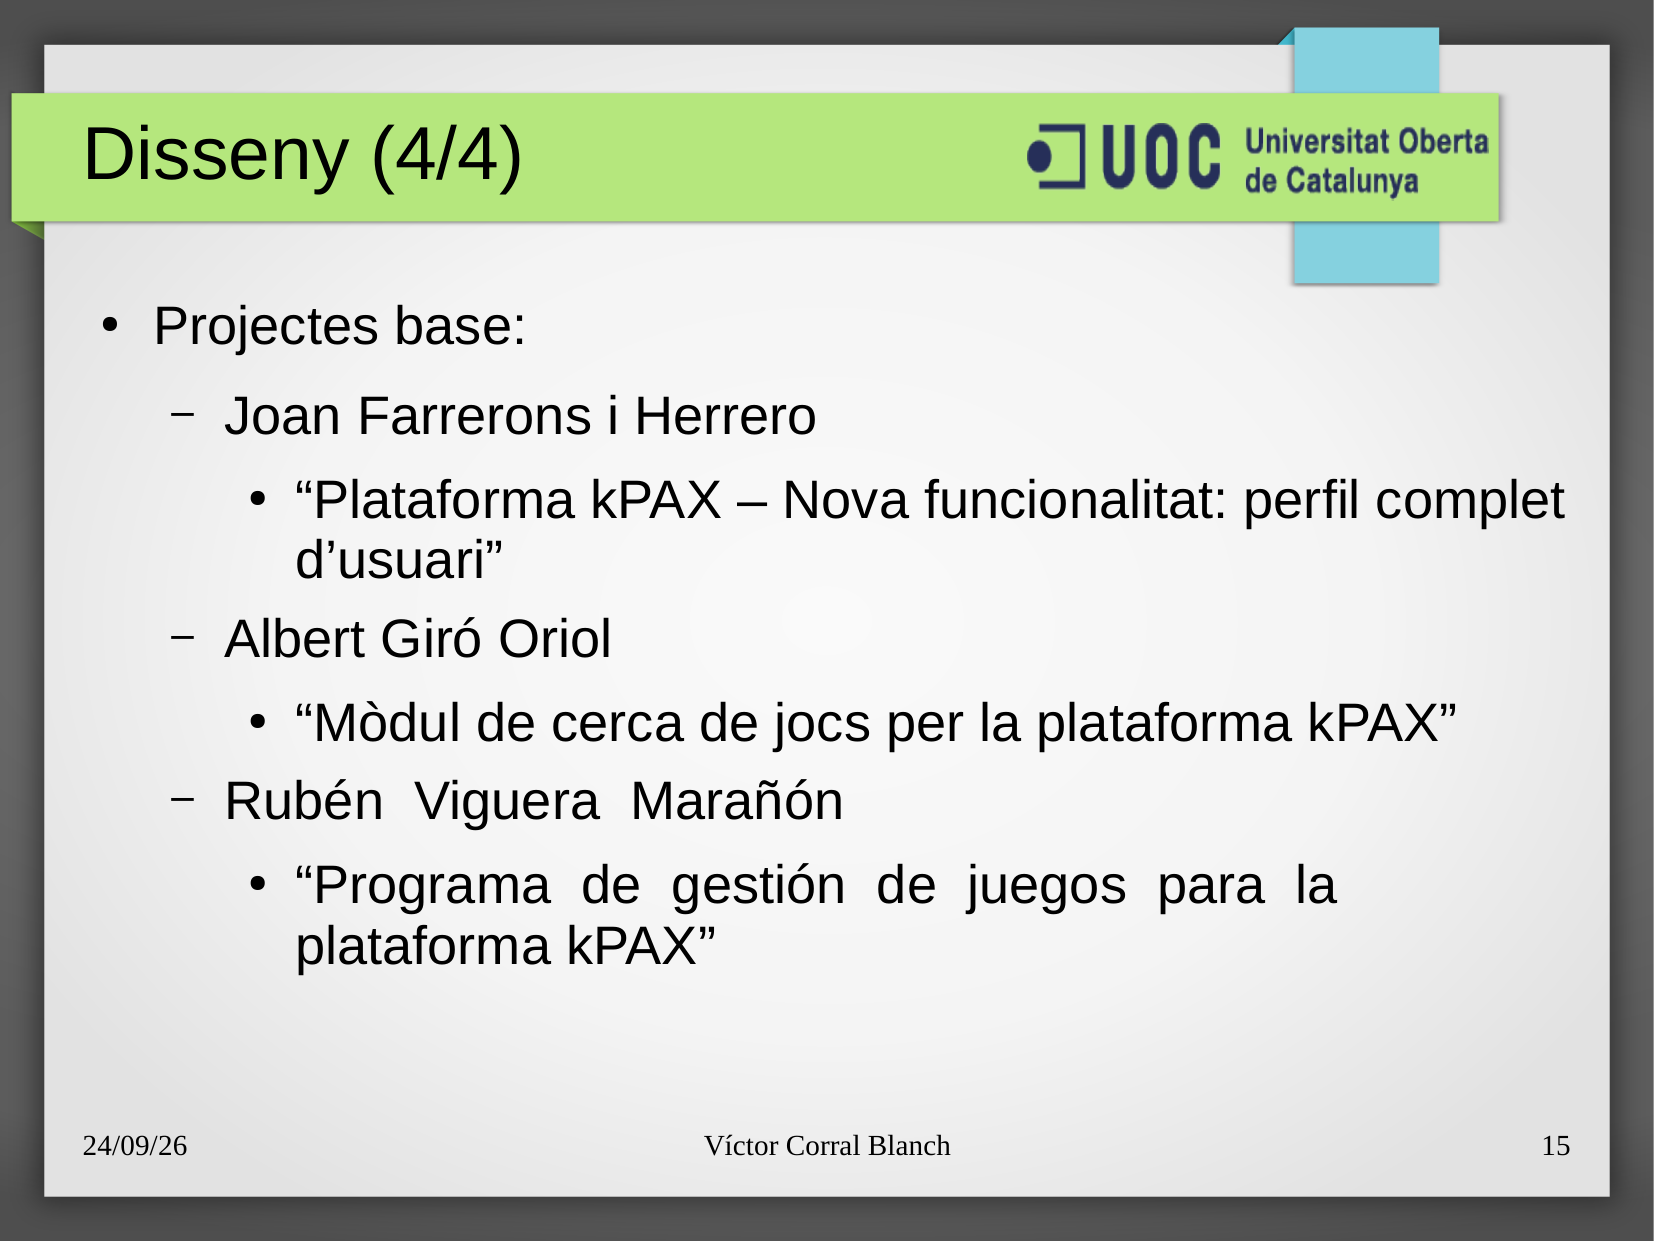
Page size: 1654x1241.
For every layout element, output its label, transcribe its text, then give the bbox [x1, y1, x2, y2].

picture [0, 0, 1654, 1241]
title Disseny (4/4) [82, 94, 1016, 213]
list Projectes base: Joan Farrerons i Herrero “Plataforma kPAX – Nova funcionalitat: perfil complet d’usuari” Albert Giró Oriol “Mòdul de cerca de jocs per la plataforma kPAX” Rubén Viguera Marañón “Programa de gestión de juegos para la plataforma kPAX” [82, 295, 1571, 1015]
